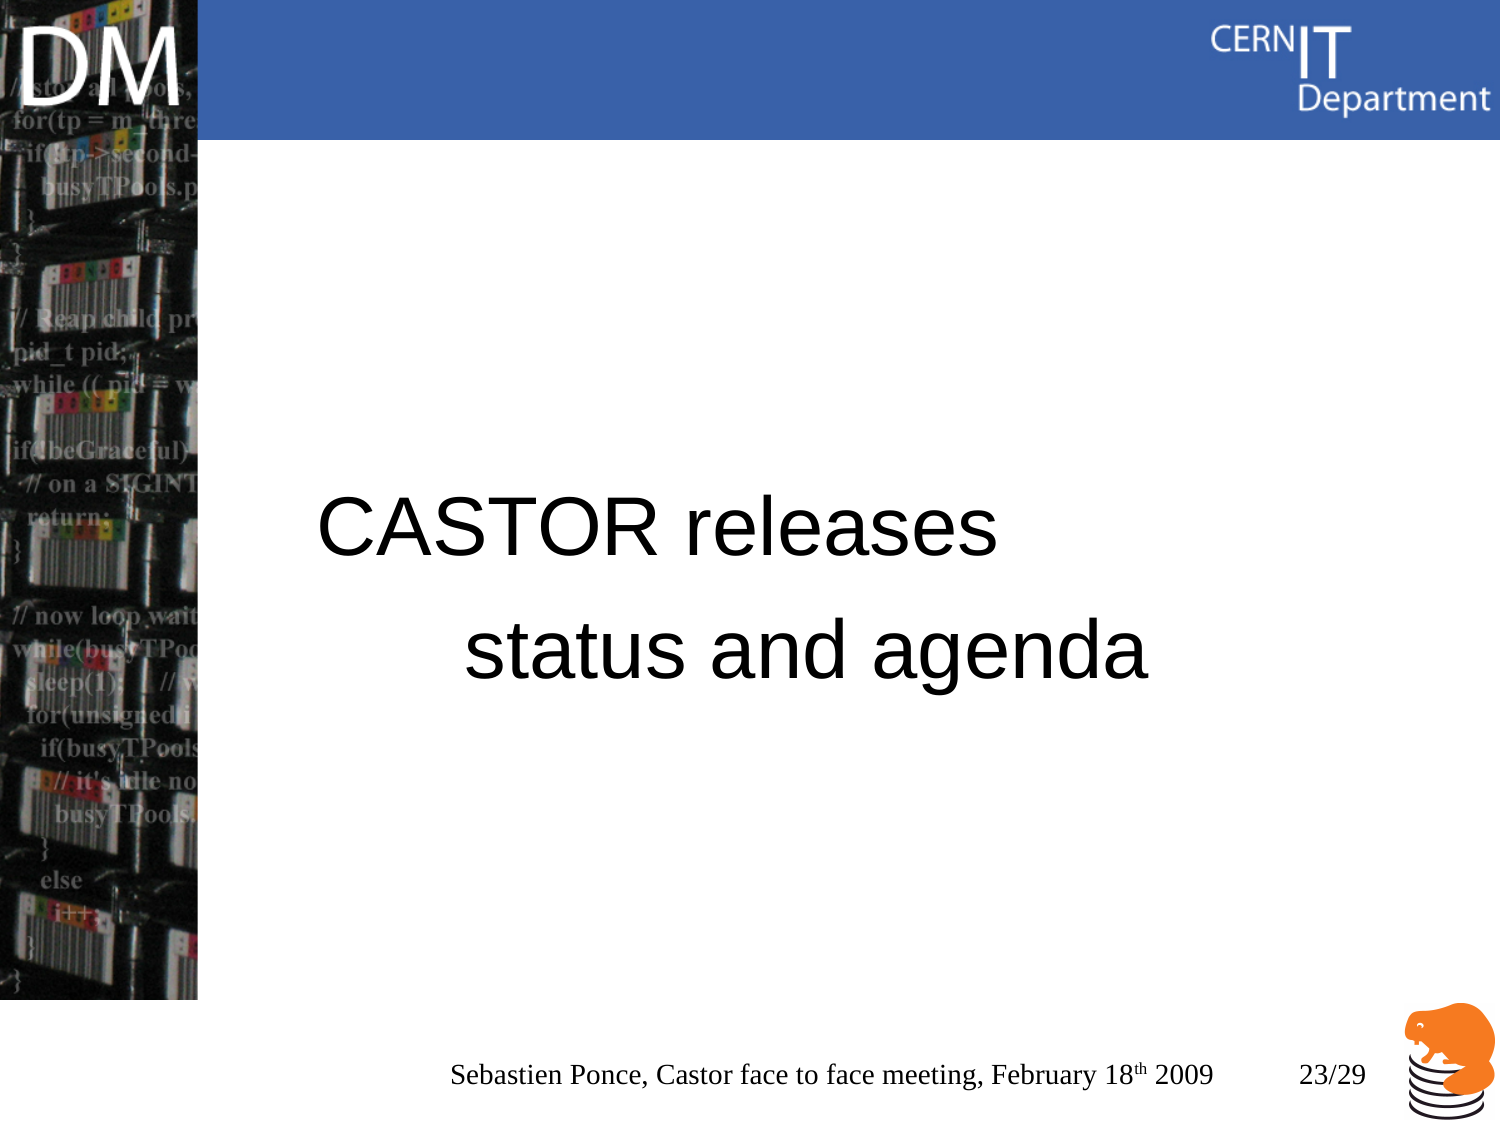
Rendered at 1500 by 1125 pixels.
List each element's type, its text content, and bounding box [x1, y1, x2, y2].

list CASTOR releases status and agenda [213, 465, 1451, 704]
picture [198, 0, 1500, 140]
picture [1404, 1003, 1495, 1120]
